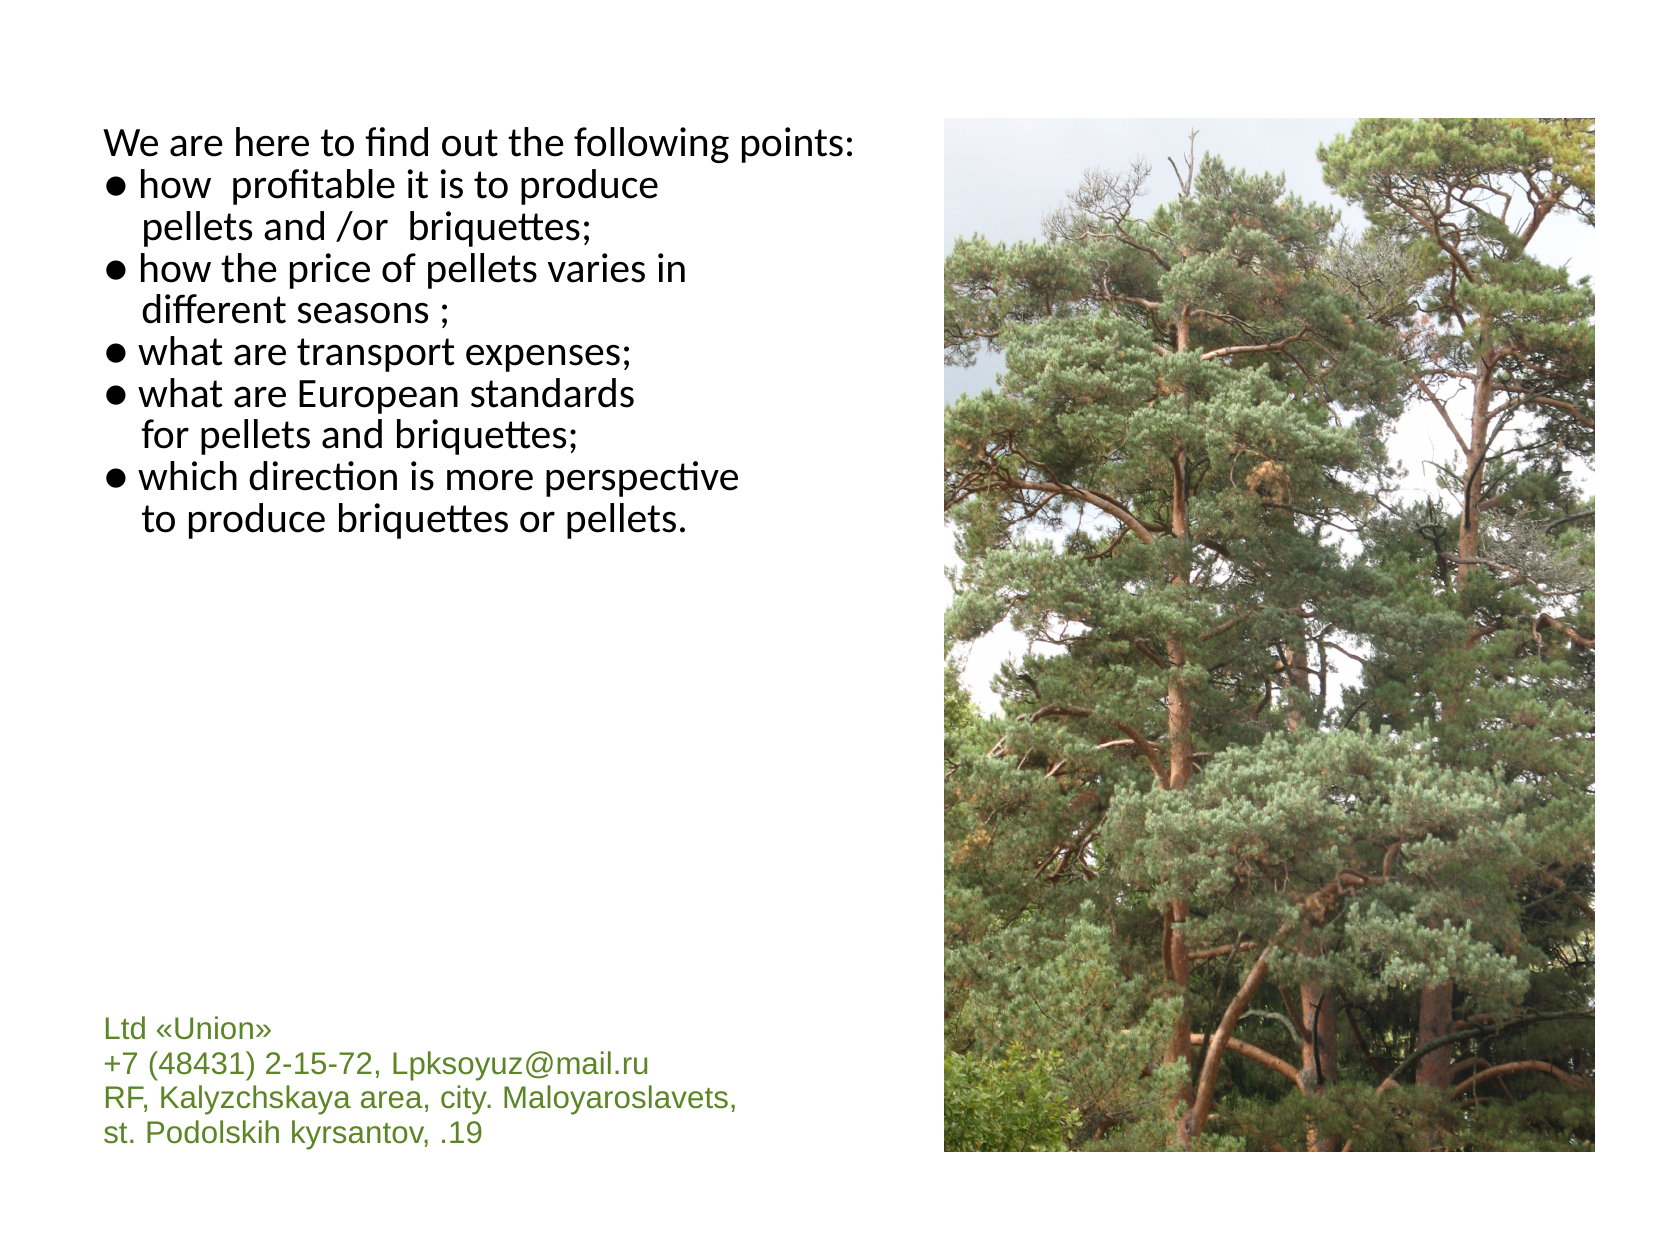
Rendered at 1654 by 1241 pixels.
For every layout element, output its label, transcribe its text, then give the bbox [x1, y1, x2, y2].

text_box We are here to find out the following points: ● how profitable it is to produce pellets and /or briquettes; ● how the price of pellets varies in different seasons ; ● what are transport expenses; ● what are European standards for pellets and briquettes; ● which direction is more perspective to produce briquettes or pellets. [88, 118, 922, 531]
picture [944, 118, 1595, 1152]
text_box Ltd «Union» +7 (48431) 2-15-72, Lpksoyuz@mail.ru RF, Kalyzchskaya area, city. Maloyaroslavets, st. Podolskih kyrsantov, .19 [88, 1003, 886, 1158]
